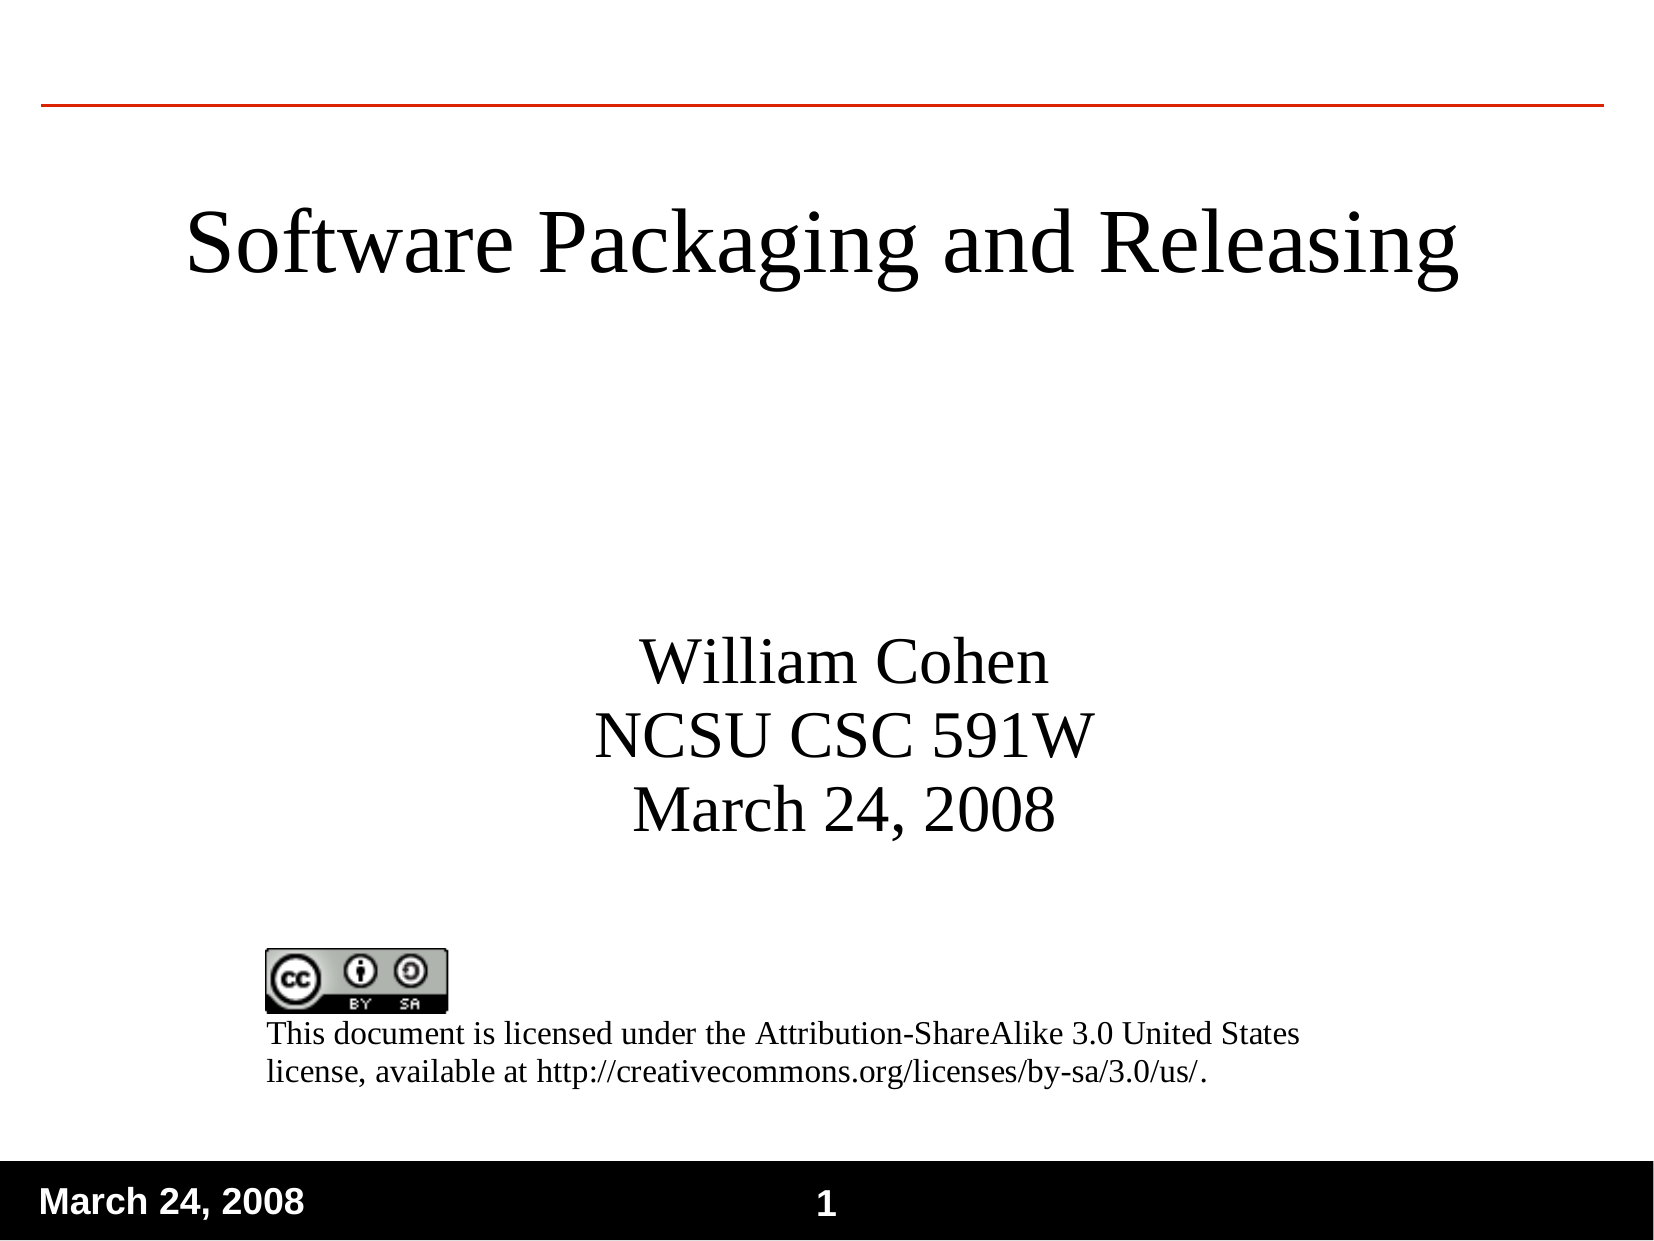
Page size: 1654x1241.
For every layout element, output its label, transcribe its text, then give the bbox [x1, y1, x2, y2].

chart [265, 948, 1354, 1127]
subtitle William Cohen NCSU CSC 591W March 24, 2008 [121, 344, 1534, 1127]
title Software Packaging and Releasing [117, 137, 1530, 346]
